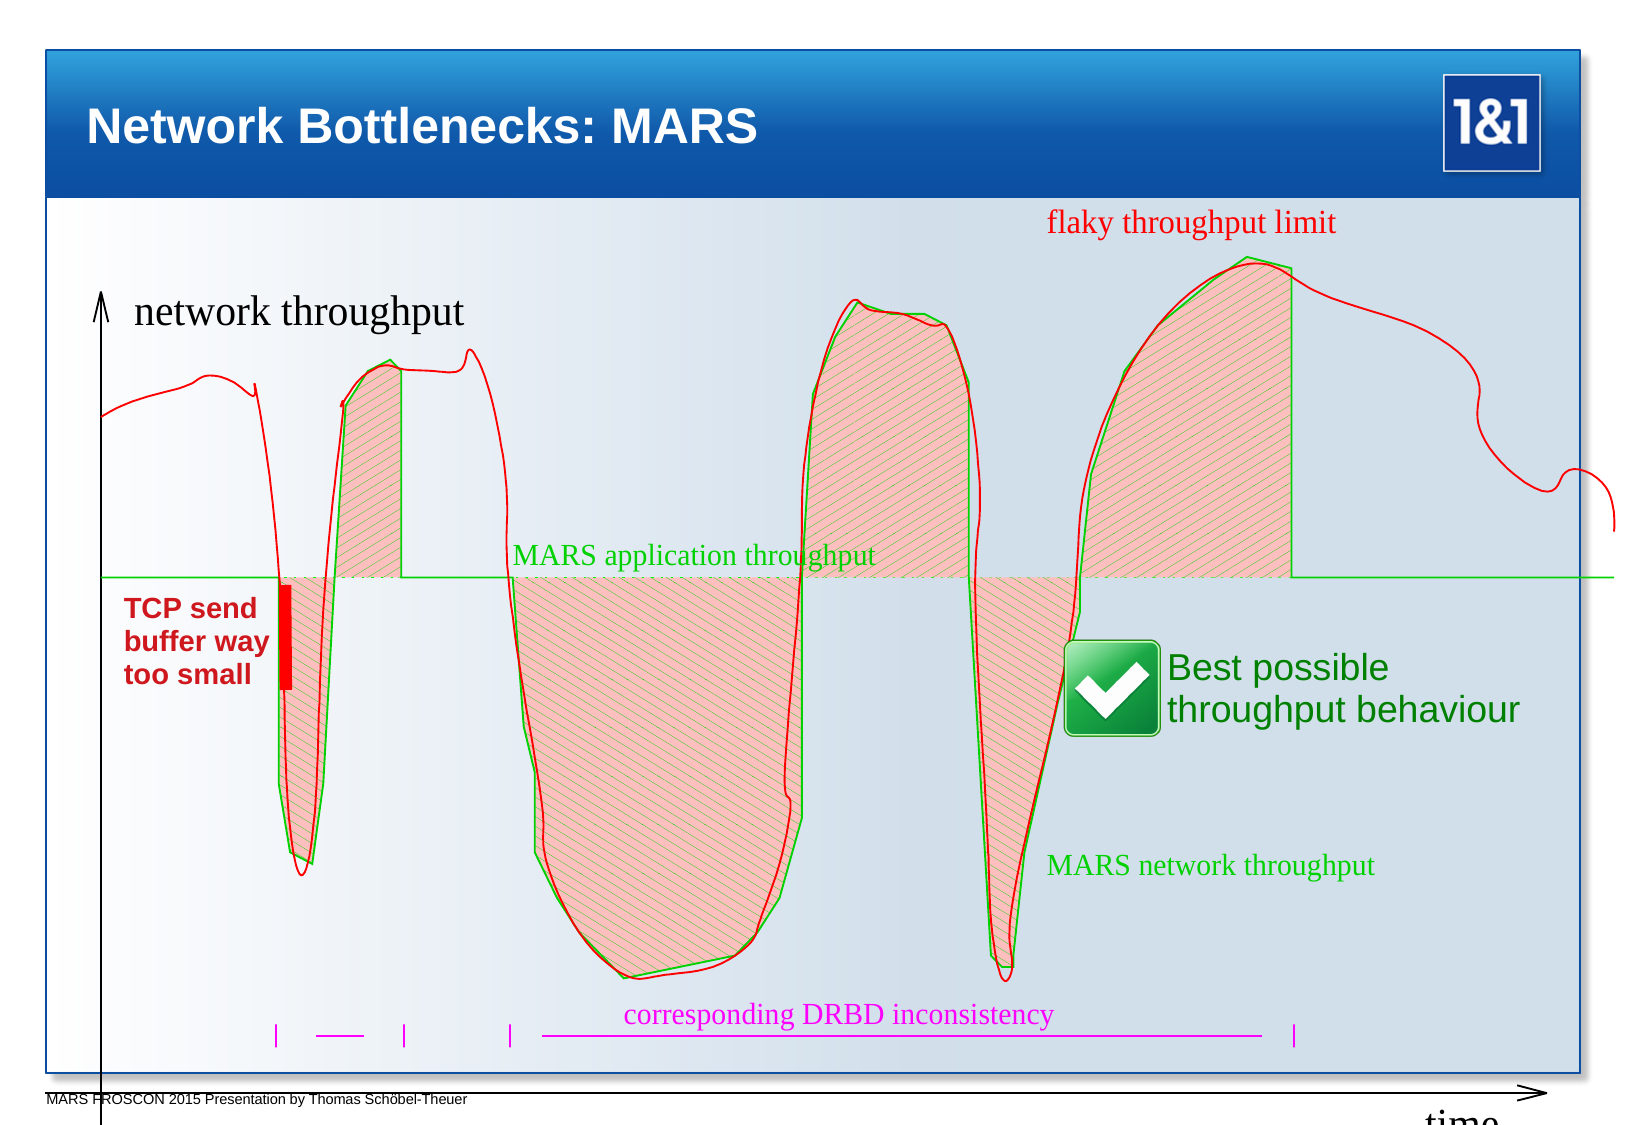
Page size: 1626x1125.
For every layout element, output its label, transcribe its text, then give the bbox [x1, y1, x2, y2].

picture [39, 48, 1621, 1125]
text_box TCP send buffer way too small [109, 585, 286, 699]
title Network Bottlenecks: MARS [86, 51, 1416, 196]
footer MARS FROSCON 2015 Presentation by Thomas Schöbel-Theuer [46, 1068, 561, 1125]
text_box Best possible throughput behaviour [1152, 639, 1536, 739]
